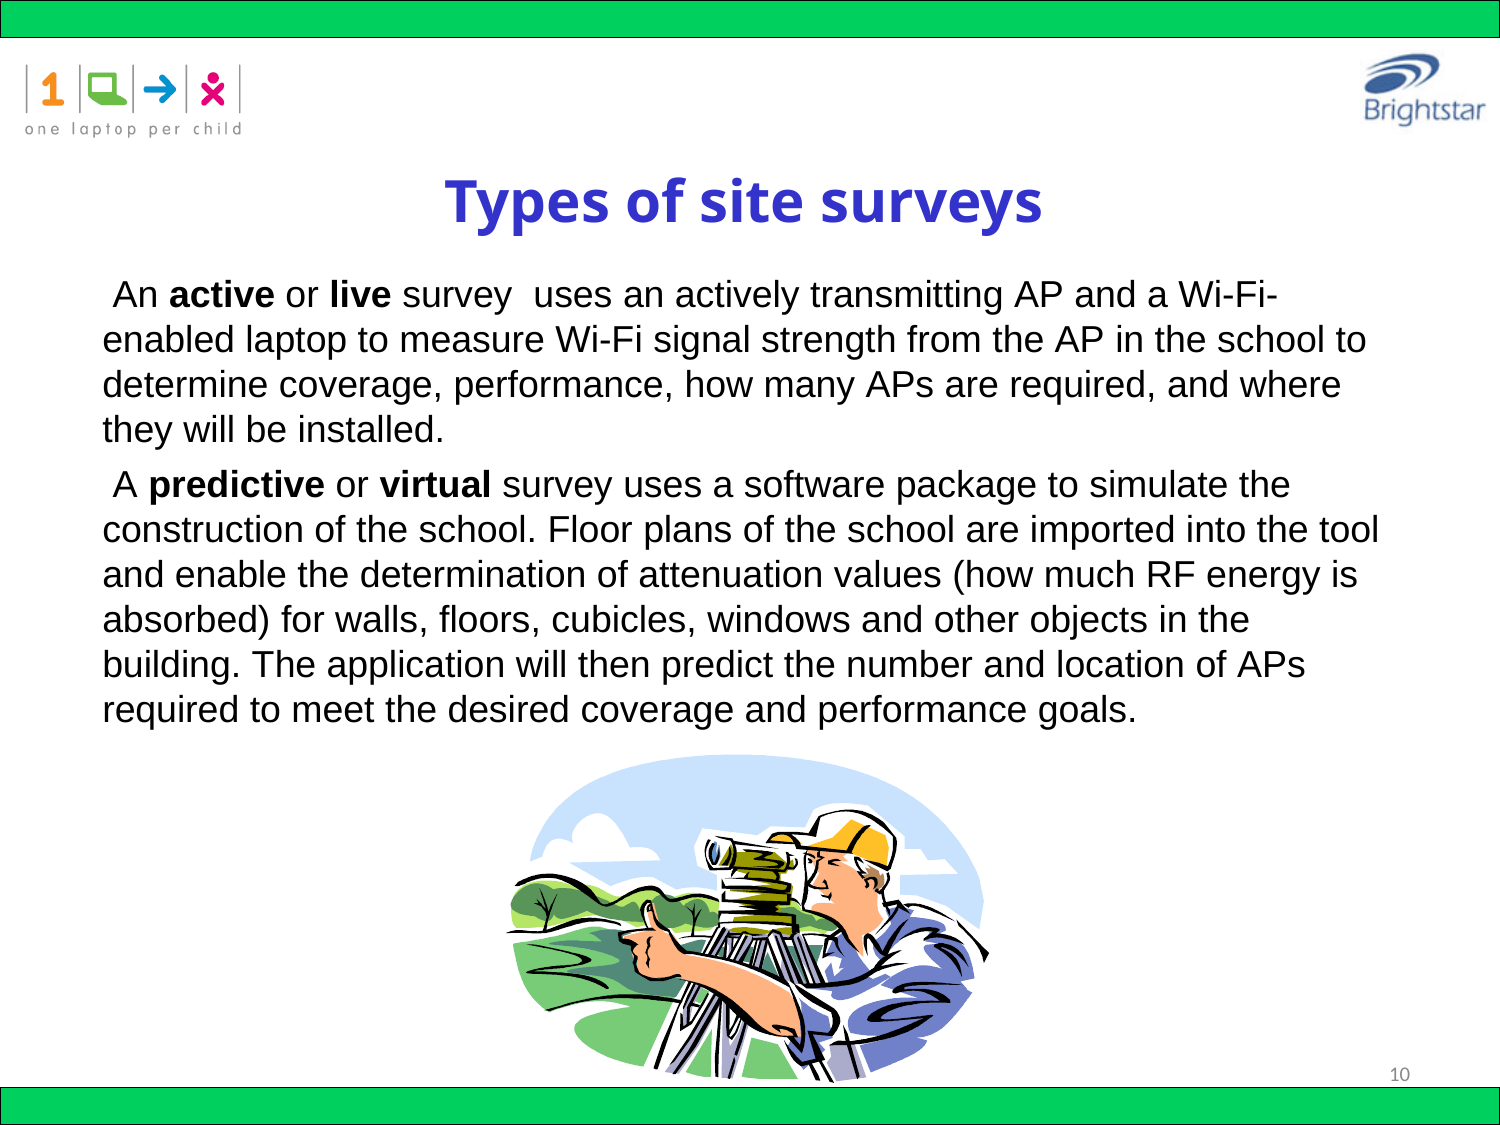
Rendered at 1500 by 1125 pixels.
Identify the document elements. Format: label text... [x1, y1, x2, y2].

text_box <number> [1074, 1042, 1426, 1103]
text_box An active or live survey uses an actively transmitting AP and a Wi-Fi-enabled laptop to measure Wi-Fi signal strength from the AP in the school to determine coverage, performance, how many APs are required, and where they will be installed. A predictive or virtual survey uses a software package to simulate the construction of the school. Floor plans of the school are imported into the tool and enable the determination of attenuation values (how much RF energy is absorbed) for walls, floors, cubicles, windows and other objects in the building. The application will then predict the number and location of APs required to meet the desired coverage and performance goals. [87, 262, 1413, 751]
title Types of site surveys [124, 137, 1363, 262]
picture [1360, 49, 1500, 138]
picture [12, 49, 250, 143]
picture [505, 750, 995, 1088]
